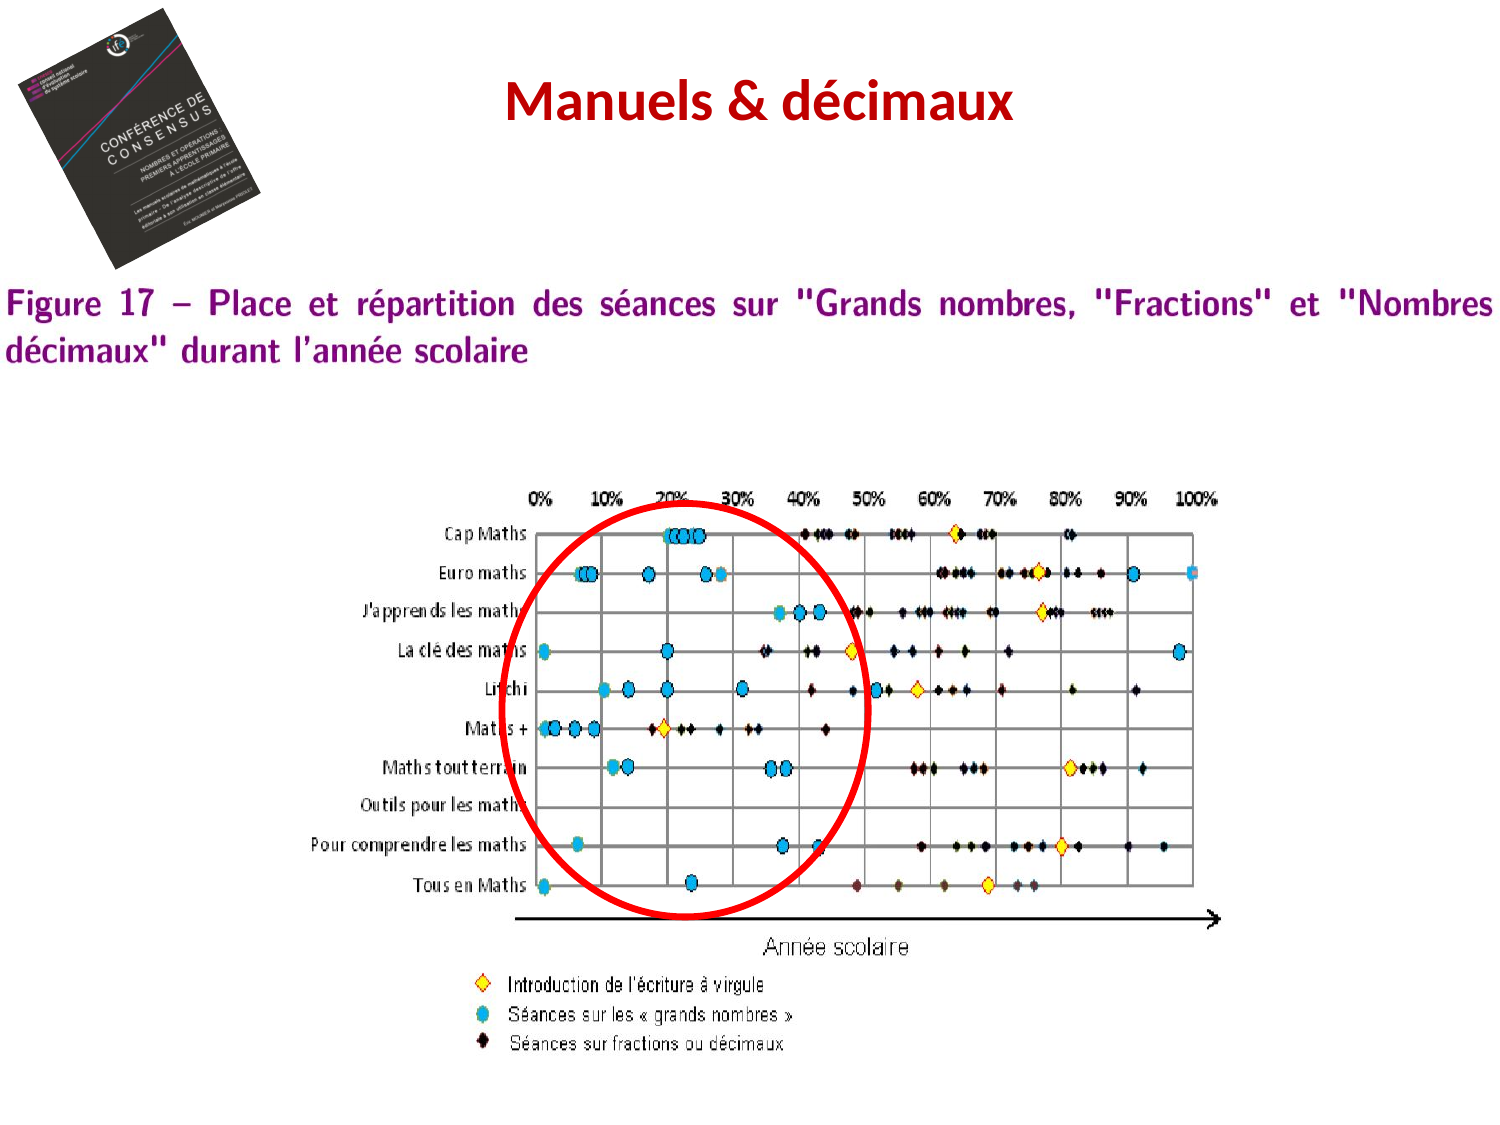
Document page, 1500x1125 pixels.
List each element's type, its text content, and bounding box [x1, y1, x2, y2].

text_box Manuels & décimaux [490, 54, 1058, 140]
picture [17, 7, 261, 270]
picture [0, 278, 1500, 1059]
